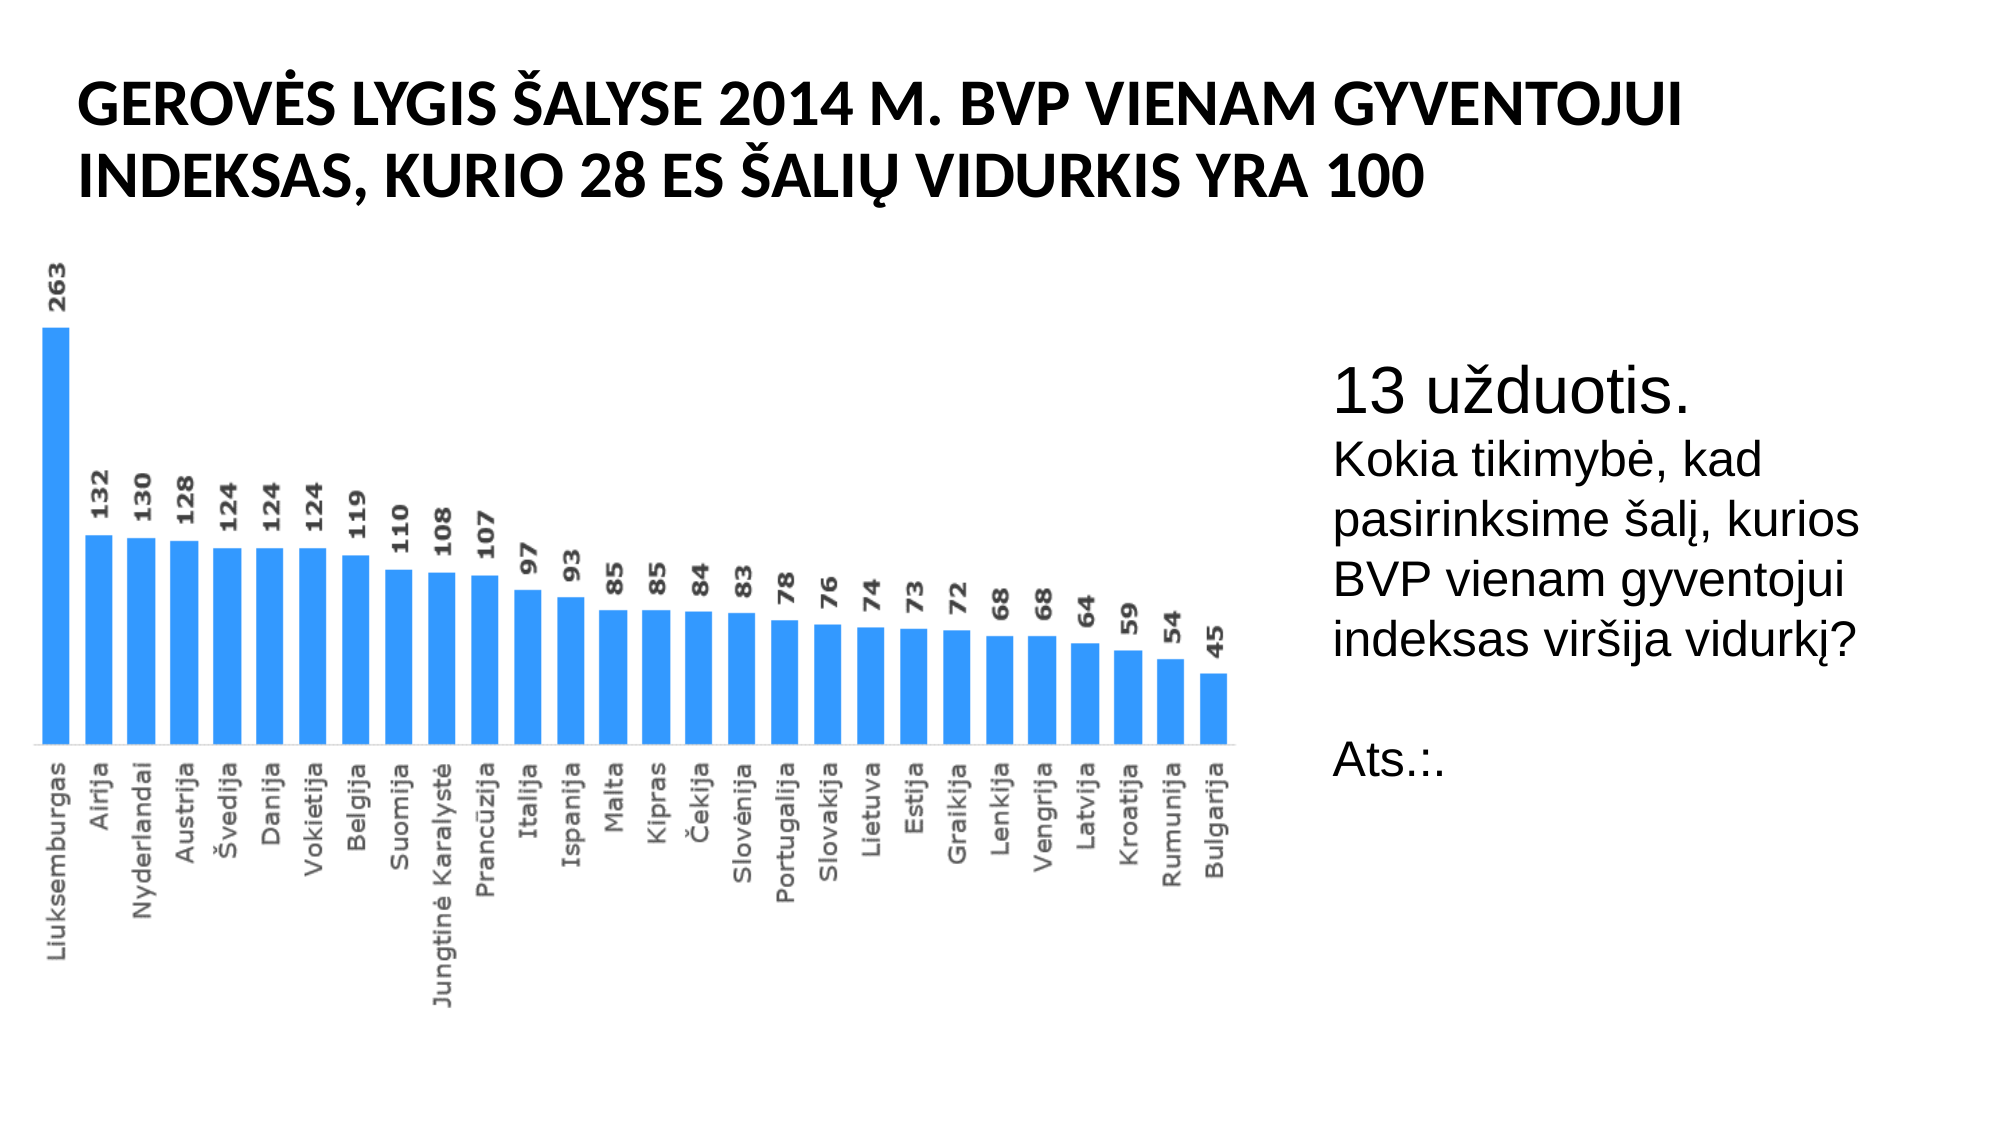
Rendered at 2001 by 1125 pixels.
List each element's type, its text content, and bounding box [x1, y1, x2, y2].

picture [17, 253, 1246, 1021]
title GEROVĖS LYGIS ŠALYSE 2014 M. BVP VIENAM GYVENTOJUI INDEKSAS, KURIO 28 ES ŠALIŲ VIDURKIS YRA 100 [62, 42, 1739, 272]
text_box 13 užduotis. Kokia tikimybė, kad pasirinksime šalį, kurios BVP vienam gyventojui indeksas viršija vidurkį? Ats.:. [1318, 339, 1891, 794]
